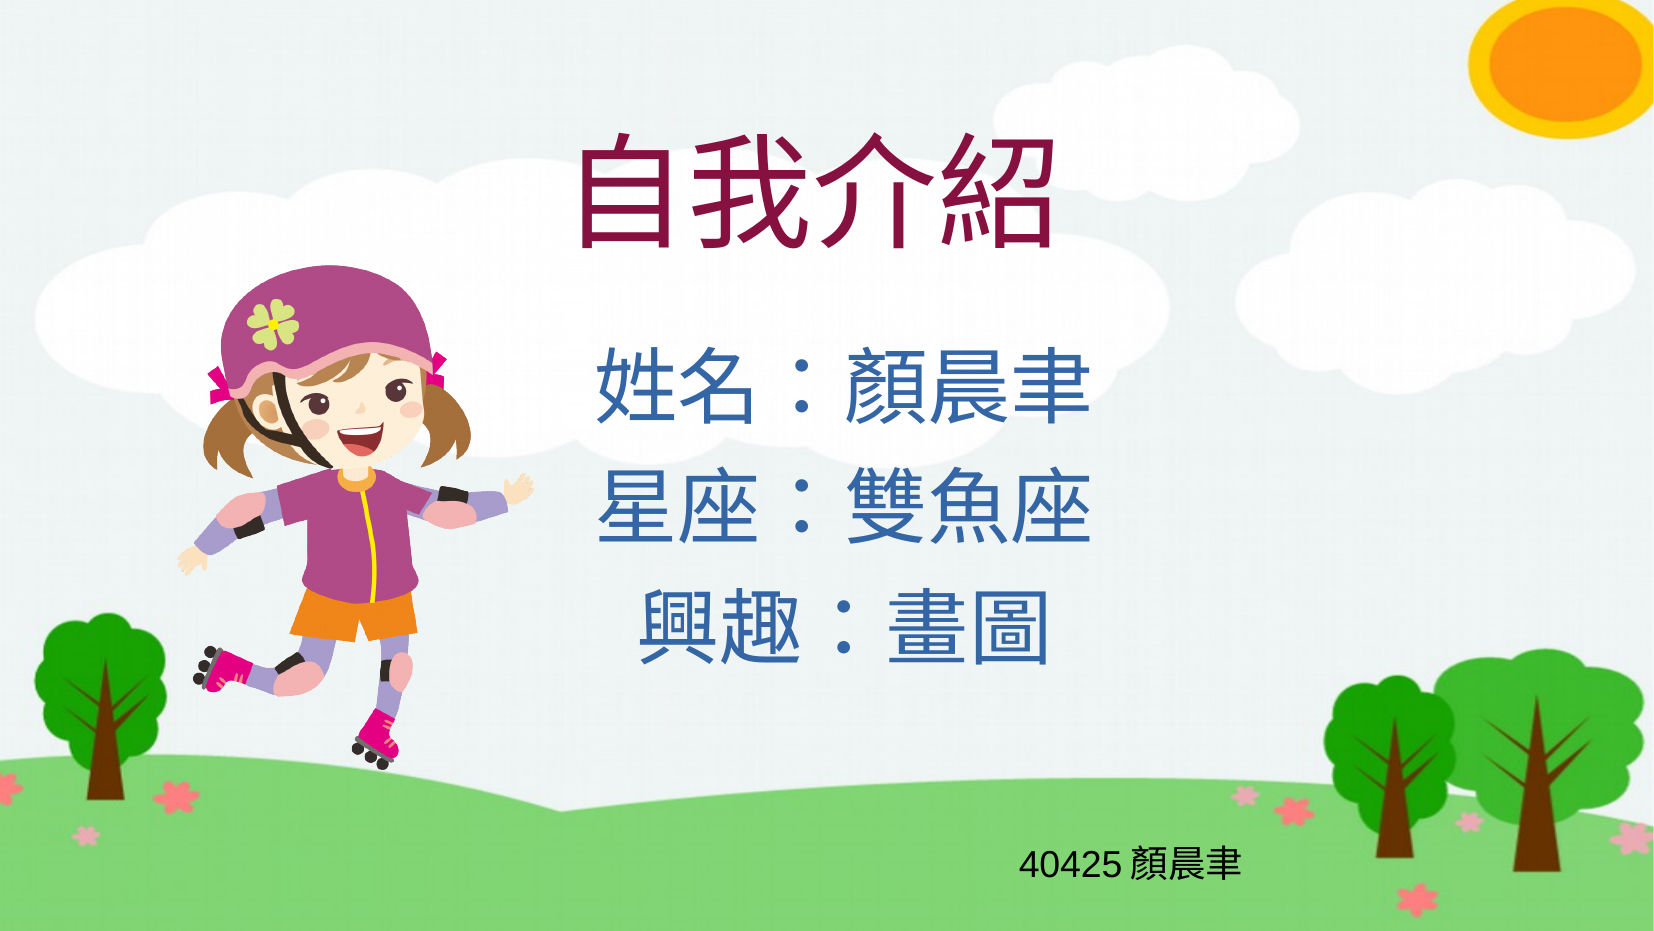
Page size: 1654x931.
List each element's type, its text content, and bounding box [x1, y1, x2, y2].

picture [0, 0, 1654, 931]
text_box 自我介紹 [548, 86, 1136, 254]
text_box 40425顏晨聿 [1003, 826, 1300, 892]
subtitle 姓名：顏晨聿 星座：雙魚座 興趣：畫圖 [504, 256, 1184, 748]
